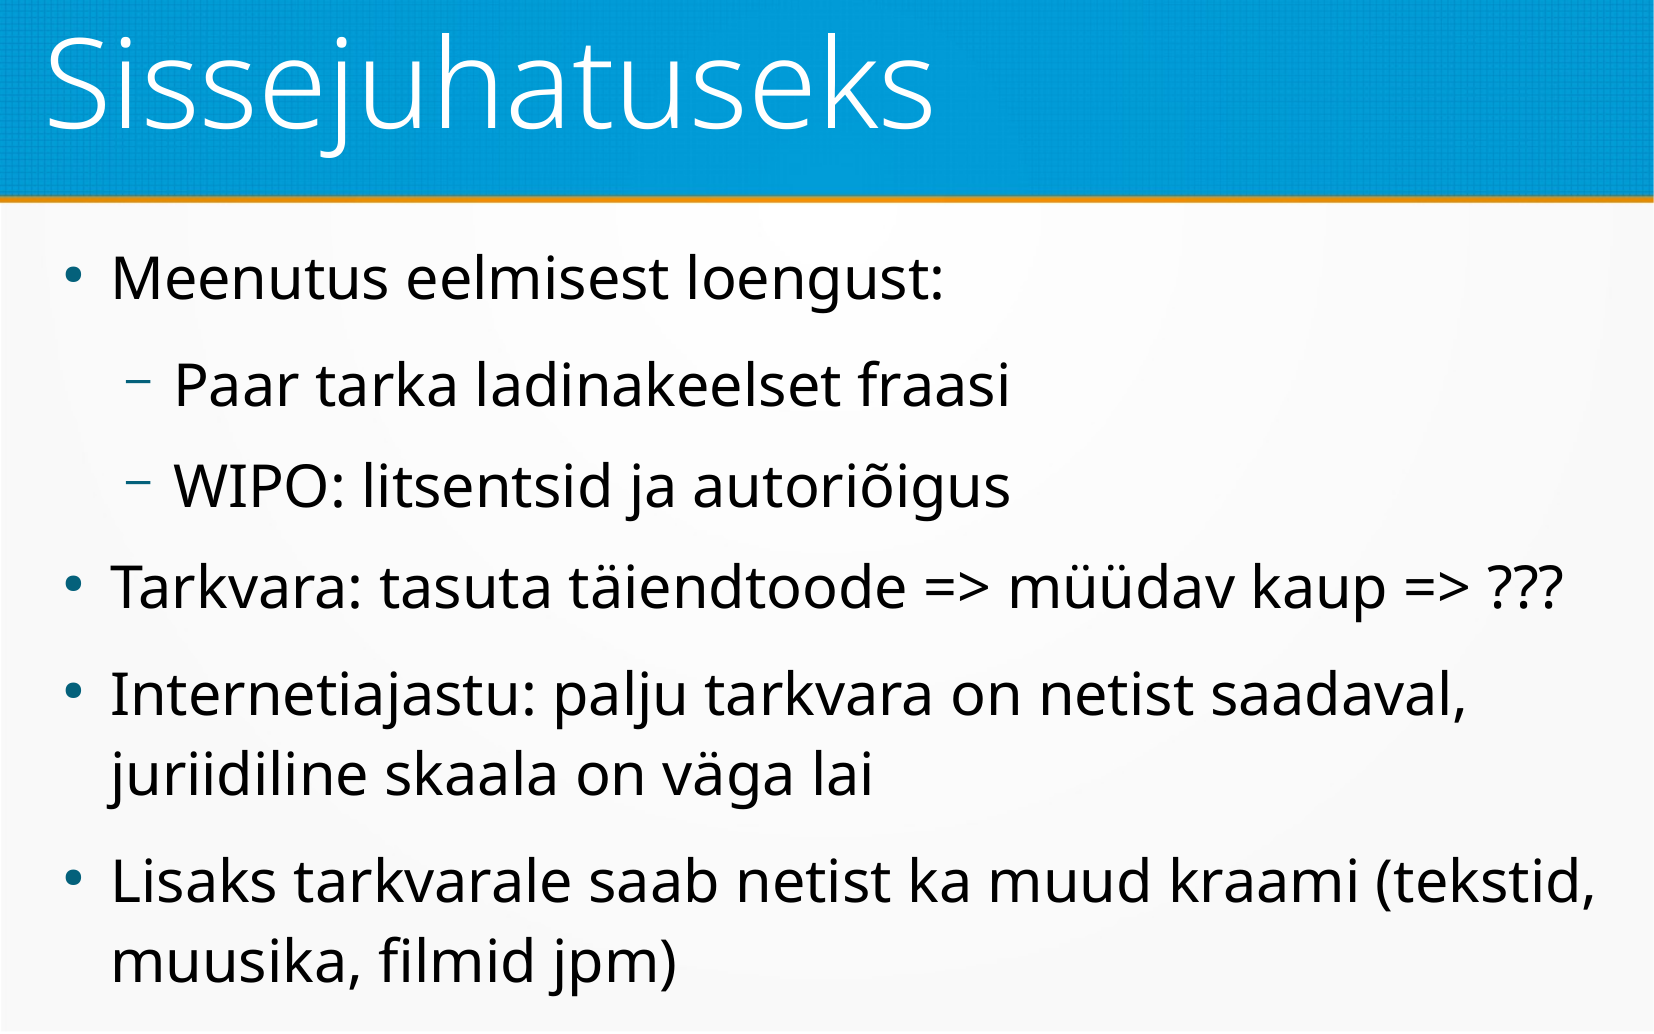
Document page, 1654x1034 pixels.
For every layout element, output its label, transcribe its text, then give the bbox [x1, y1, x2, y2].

list Meenutus eelmisest loengust: Paar tarka ladinakeelset fraasi WIPO: litsentsid ja autoriõigus Tarkvara: tasuta täiendtoode => müüdav kaup => ??? Internetiajastu: palju tarkvara on netist saadaval, juriidiline skaala on väga lai Lisaks tarkvarale saab netist ka muud kraami (tekstid, muusika, filmid jpm) [47, 236, 1607, 1002]
title Sissejuhatuseks [43, 0, 1619, 166]
picture [0, 195, 1654, 1034]
